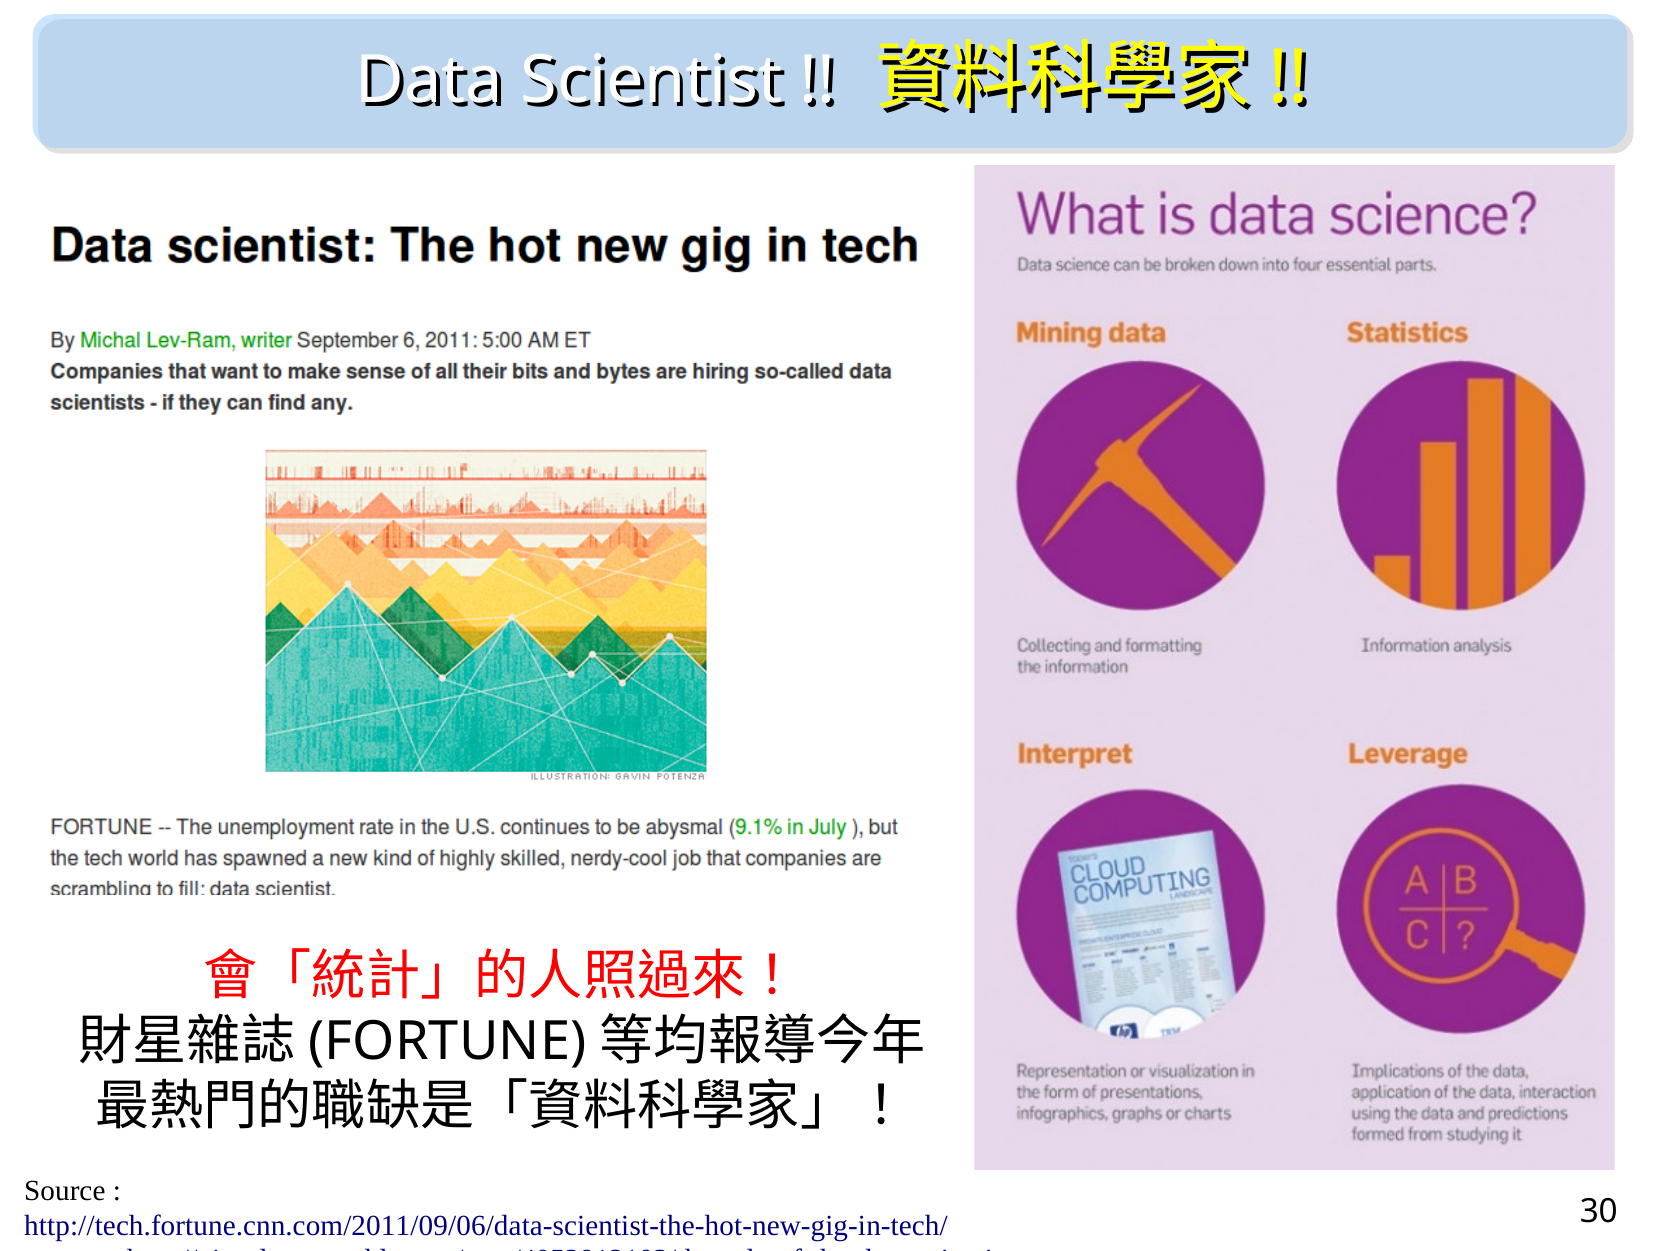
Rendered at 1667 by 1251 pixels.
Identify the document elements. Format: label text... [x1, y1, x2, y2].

picture [30, 177, 945, 895]
text_box 會「統計」的人照過來！ 財星雜誌(FORTUNE)等均報導今年最熱門的職缺是「資料科學家」！ [59, 933, 945, 1143]
picture [974, 165, 1615, 1170]
text_box Source : http://tech.fortune.cnn.com/2011/09/06/data-scientist-the-hot-new-gig-in-tech/ http://visualoop.tumblr.com/post/4052912103/the-role-of-the-data-scientist [9, 1163, 1051, 1249]
title Data Scientist !! 資料科學家!! [0, 7, 1665, 148]
